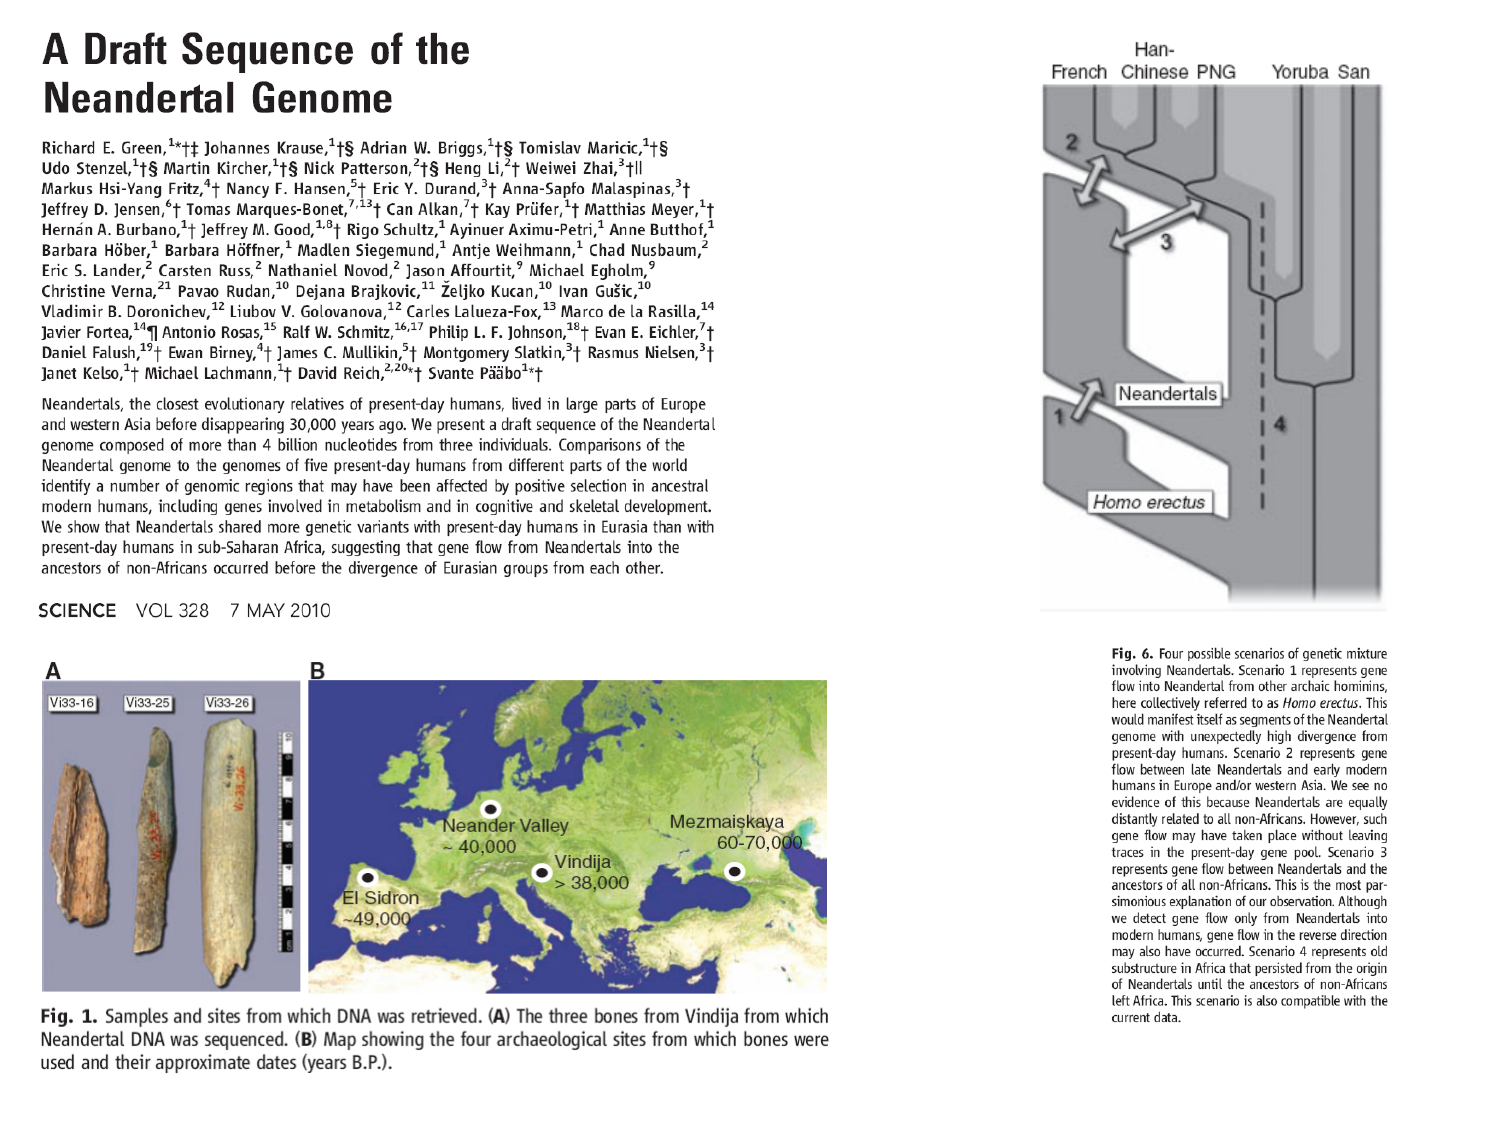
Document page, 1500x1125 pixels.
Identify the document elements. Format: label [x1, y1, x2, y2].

picture [29, 649, 835, 1082]
picture [1104, 645, 1392, 1027]
picture [29, 597, 337, 623]
picture [974, 24, 1404, 623]
picture [29, 19, 719, 579]
